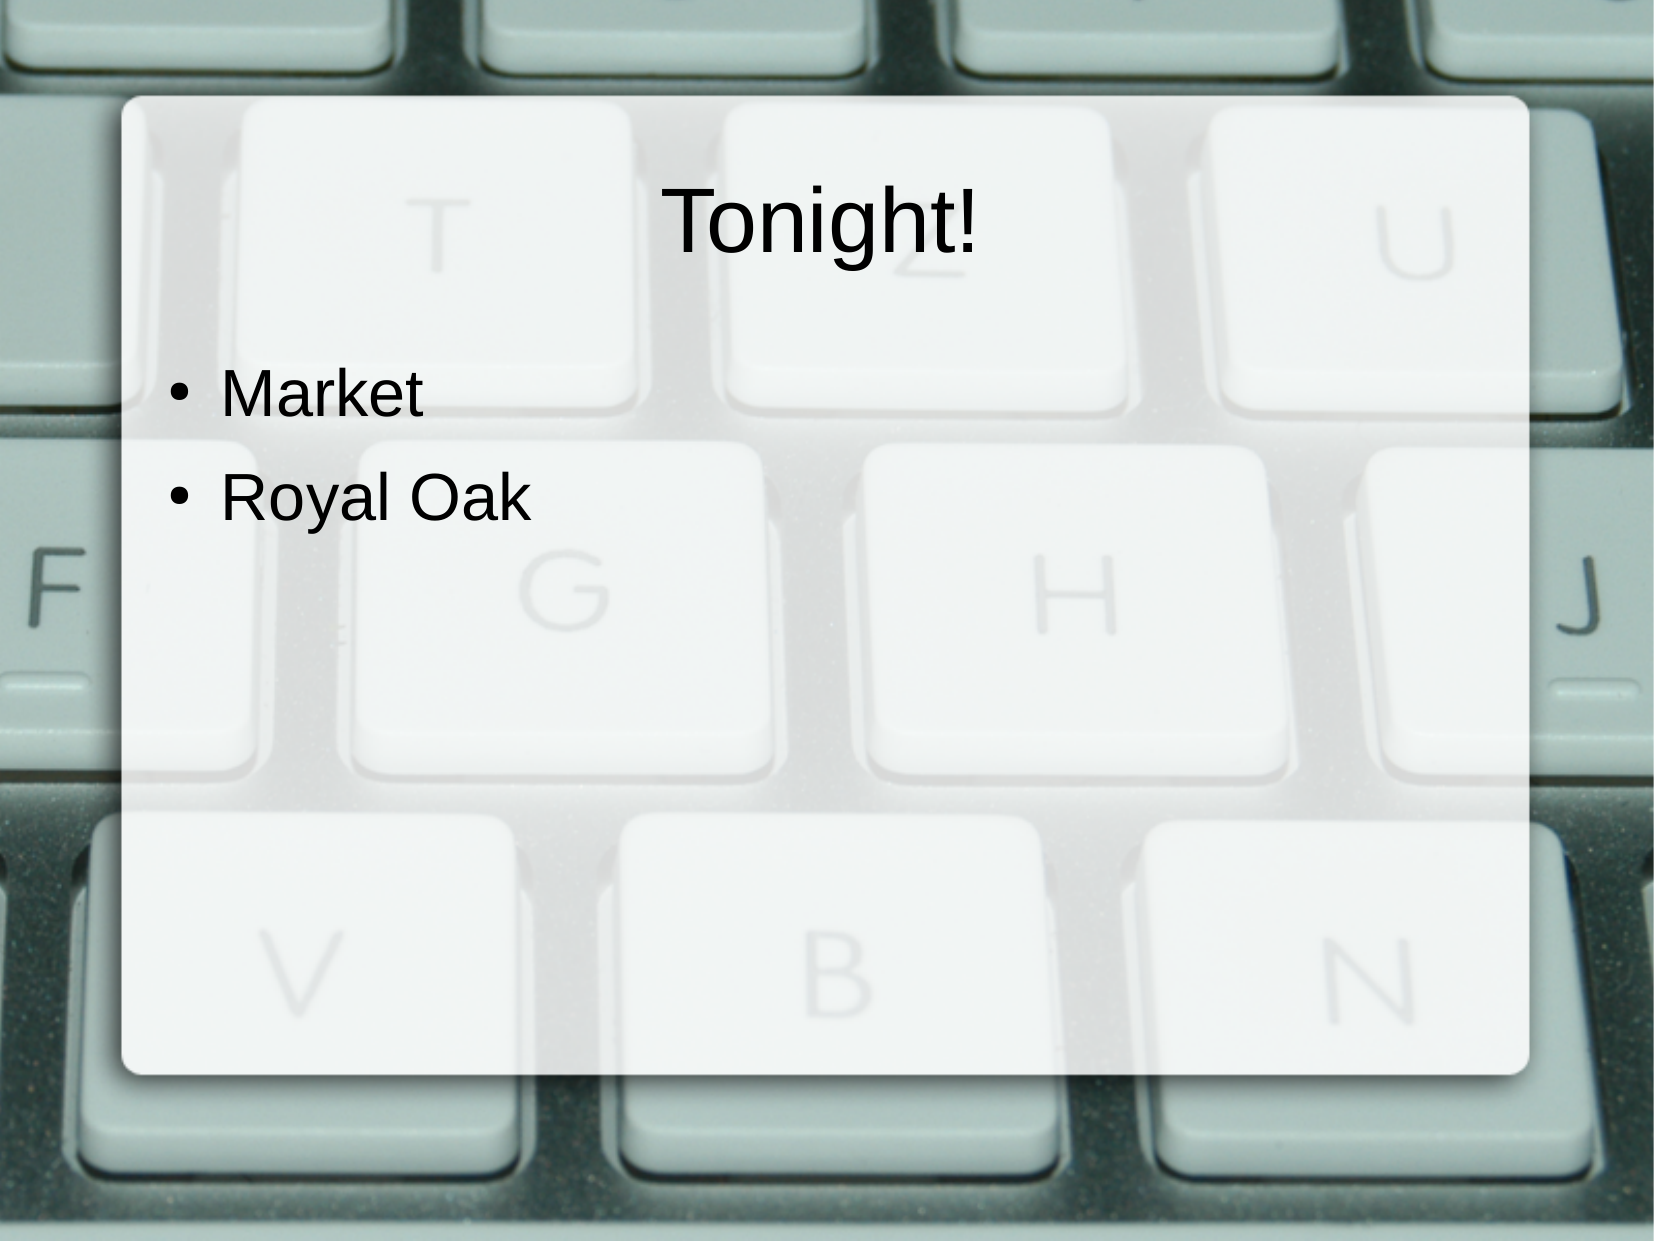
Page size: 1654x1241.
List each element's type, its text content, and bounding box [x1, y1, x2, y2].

title Tonight! [135, 125, 1506, 318]
picture [0, 0, 1654, 1241]
list Market Royal Oak [150, 356, 1509, 1051]
